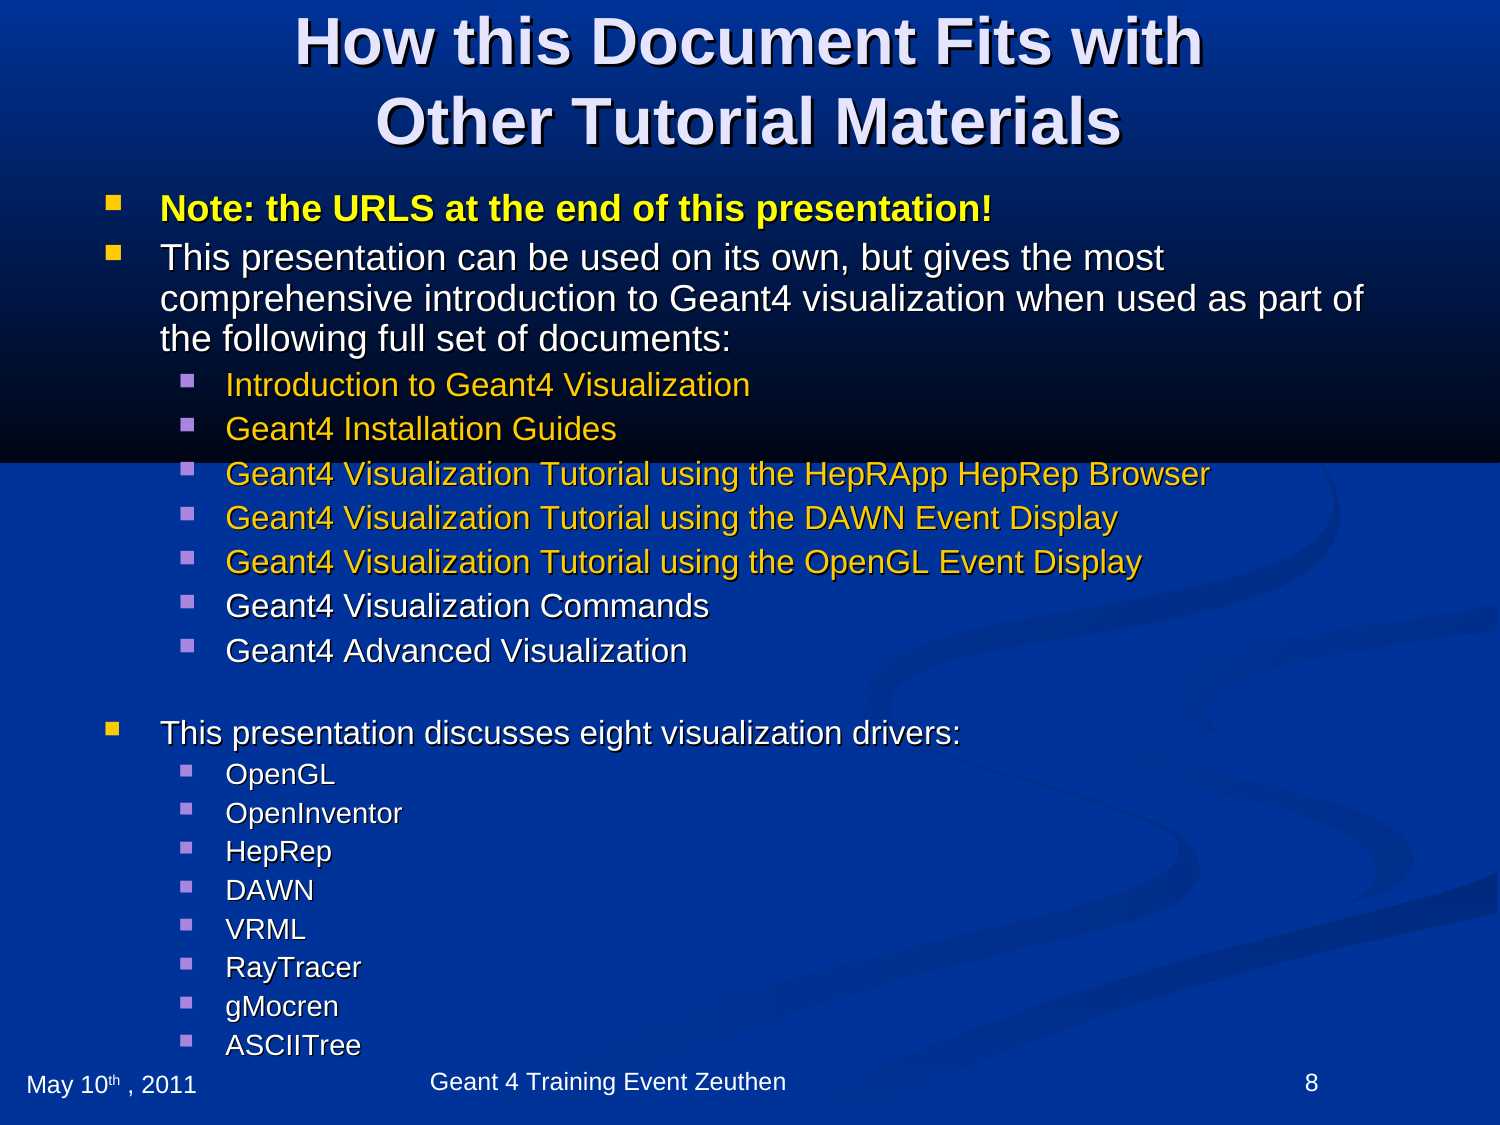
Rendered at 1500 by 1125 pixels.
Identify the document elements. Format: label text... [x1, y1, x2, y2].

list Note: the URLS at the end of this presentation! This presentation can be used on its own, but gives the most comprehensive introduction to Geant4 visualization when used as part of the following full set of documents: Introduction to Geant4 Visualization Geant4 Installation Guides Geant4 Visualization Tutorial using the HepRApp HepRep Browser Geant4 Visualization Tutorial using the DAWN Event Display Geant4 Visualization Tutorial using the OpenGL Event Display Geant4 Visualization Commands Geant4 Advanced Visualization This presentation discusses eight visualization drivers: OpenGL OpenInventor HepRep DAWN VRML RayTracer gMocren ASCIITree [88, 176, 1400, 1027]
title How this Document Fits with Other Tutorial Materials [75, 0, 1426, 166]
